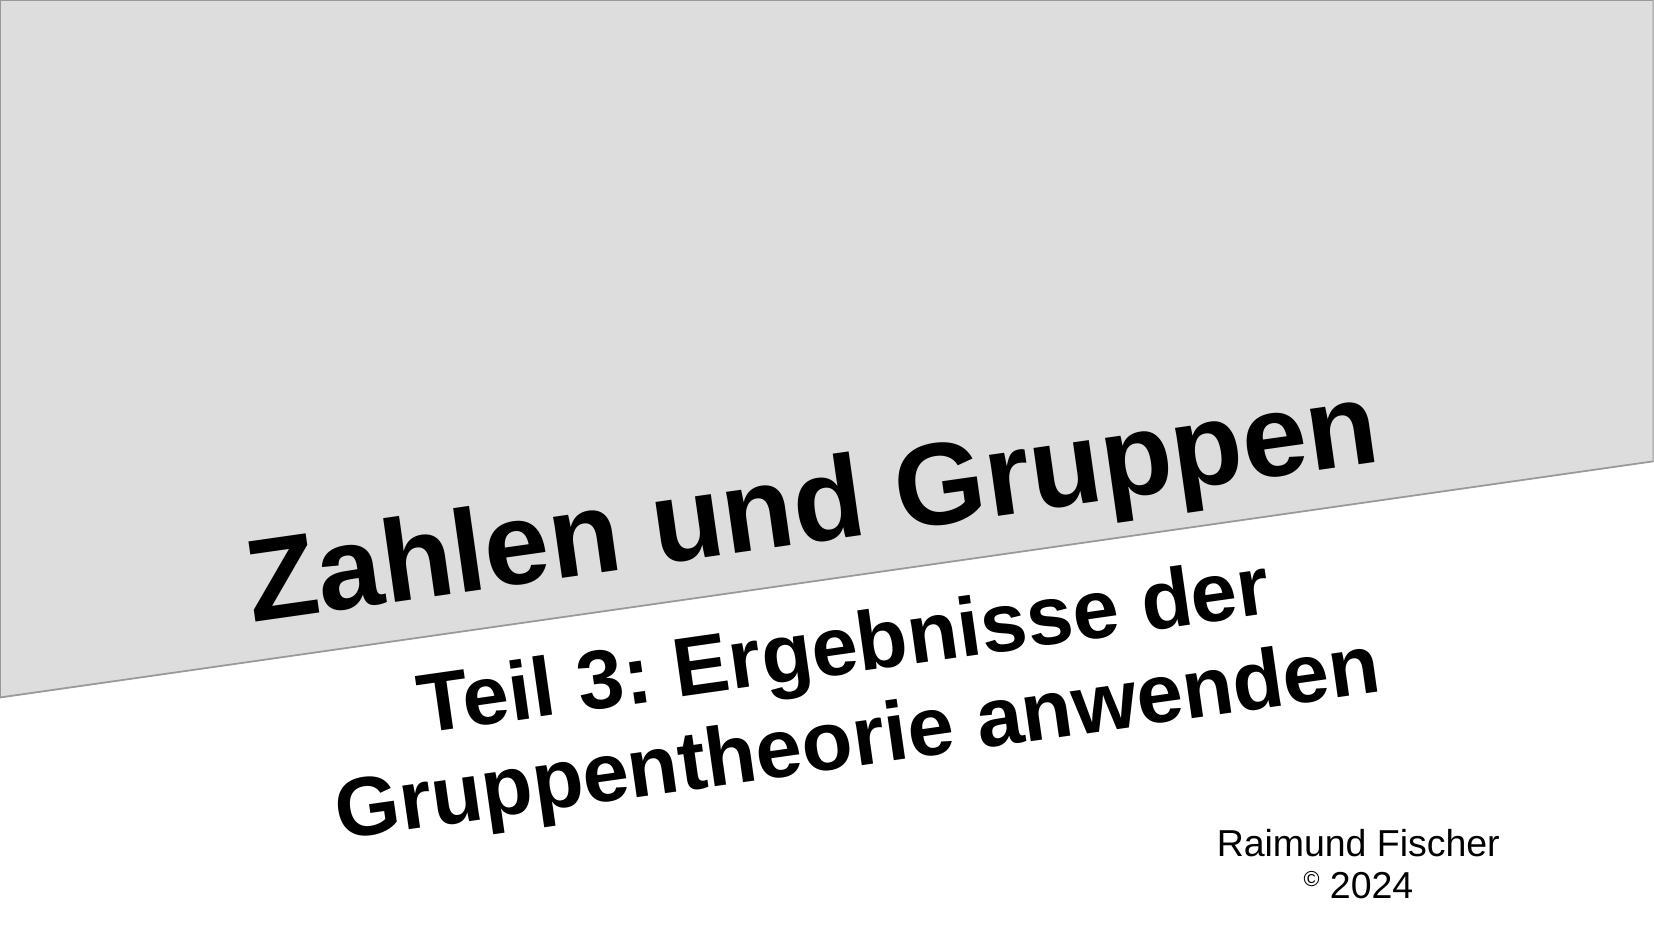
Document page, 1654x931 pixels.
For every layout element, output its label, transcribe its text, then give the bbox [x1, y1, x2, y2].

text_box [100, 478, 1546, 782]
title Zahlen und Gruppen [62, 267, 1562, 737]
text_box Teil 3: Ergebnisse der Gruppentheorie anwenden [257, 508, 1444, 873]
text_box Raimund Fischer © 2024 [1086, 814, 1630, 922]
